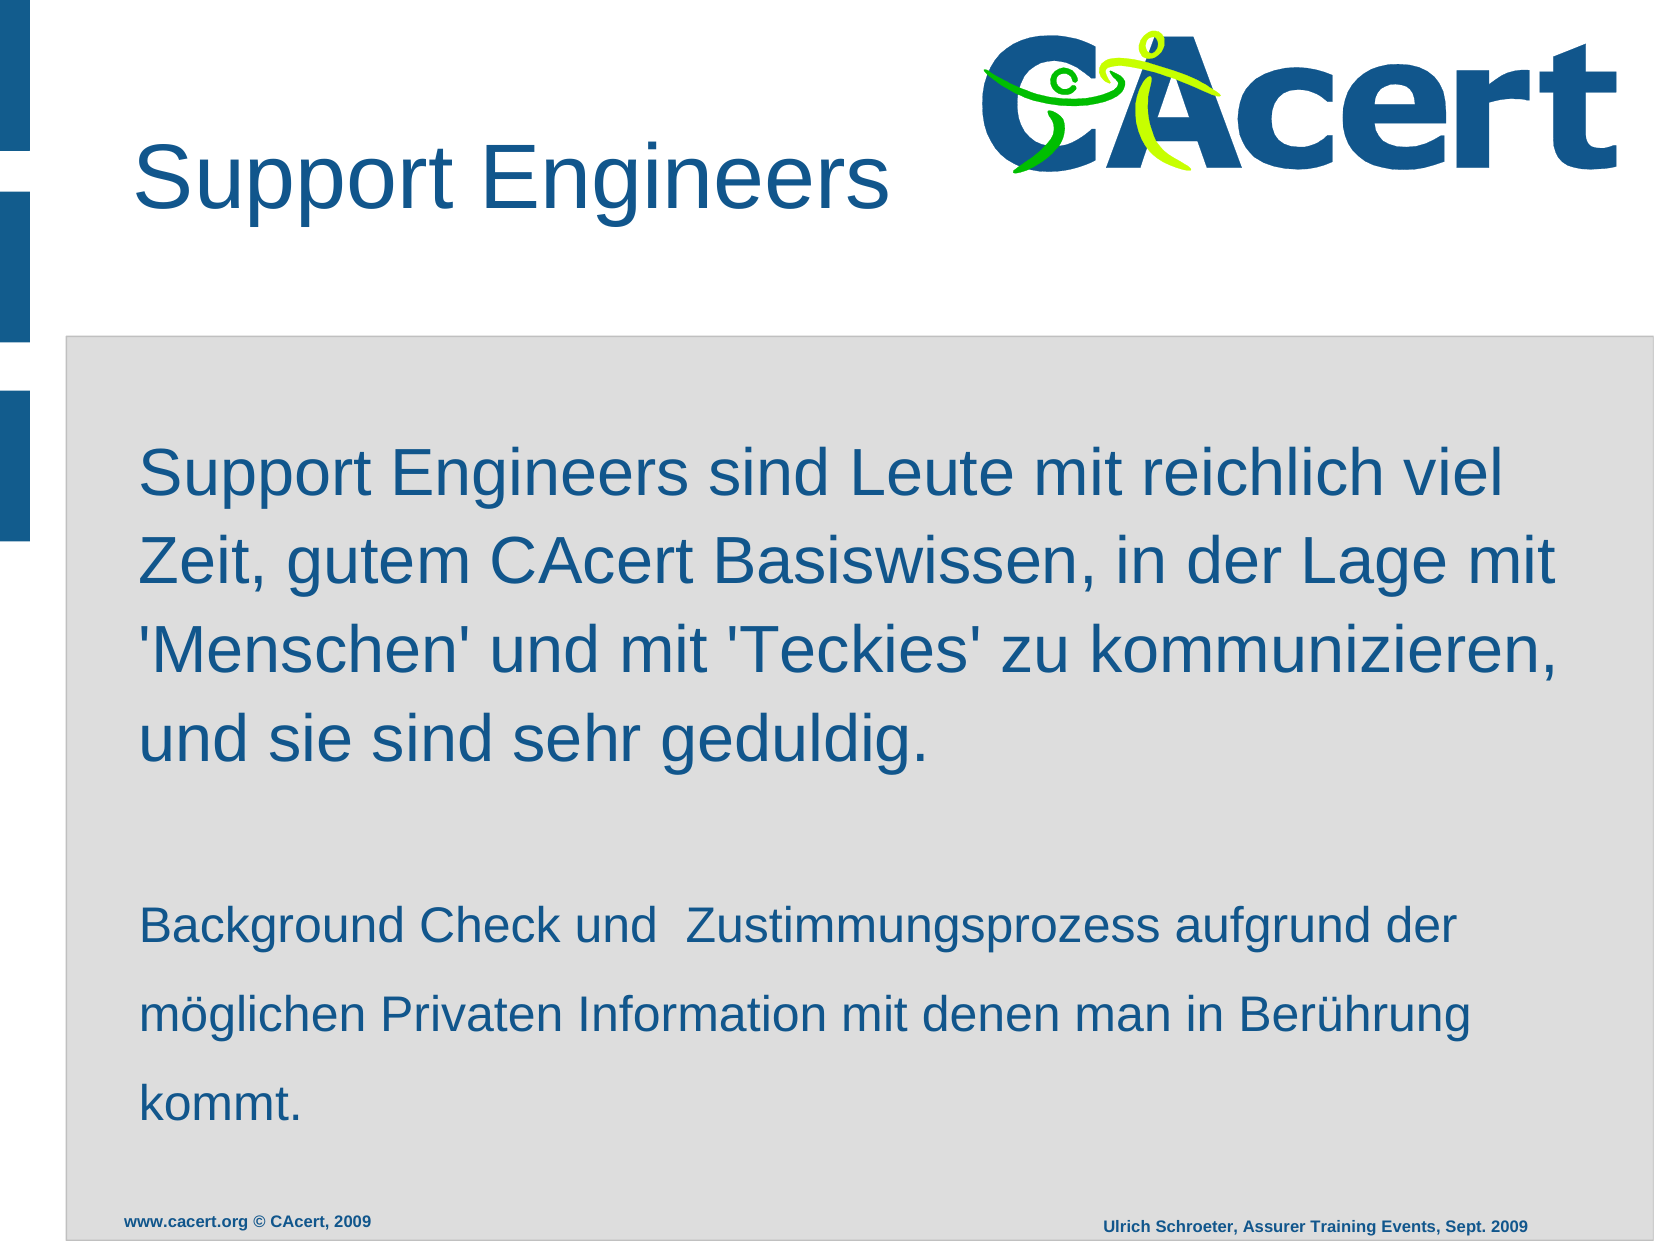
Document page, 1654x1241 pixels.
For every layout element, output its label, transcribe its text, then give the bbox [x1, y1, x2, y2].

text_box Support Engineers [118, 118, 908, 236]
text_box Support Engineers sind Leute mit reichlich viel Zeit, gutem CAcert Basiswissen, in der Lage mit 'Menschen' und mit 'Teckies' zu kommunizieren, und sie sind sehr geduldig. Background Check und Zustimmungsprozess aufgrund der möglichen Privaten Information mit denen man in Berührung kommt. [124, 413, 1603, 1139]
